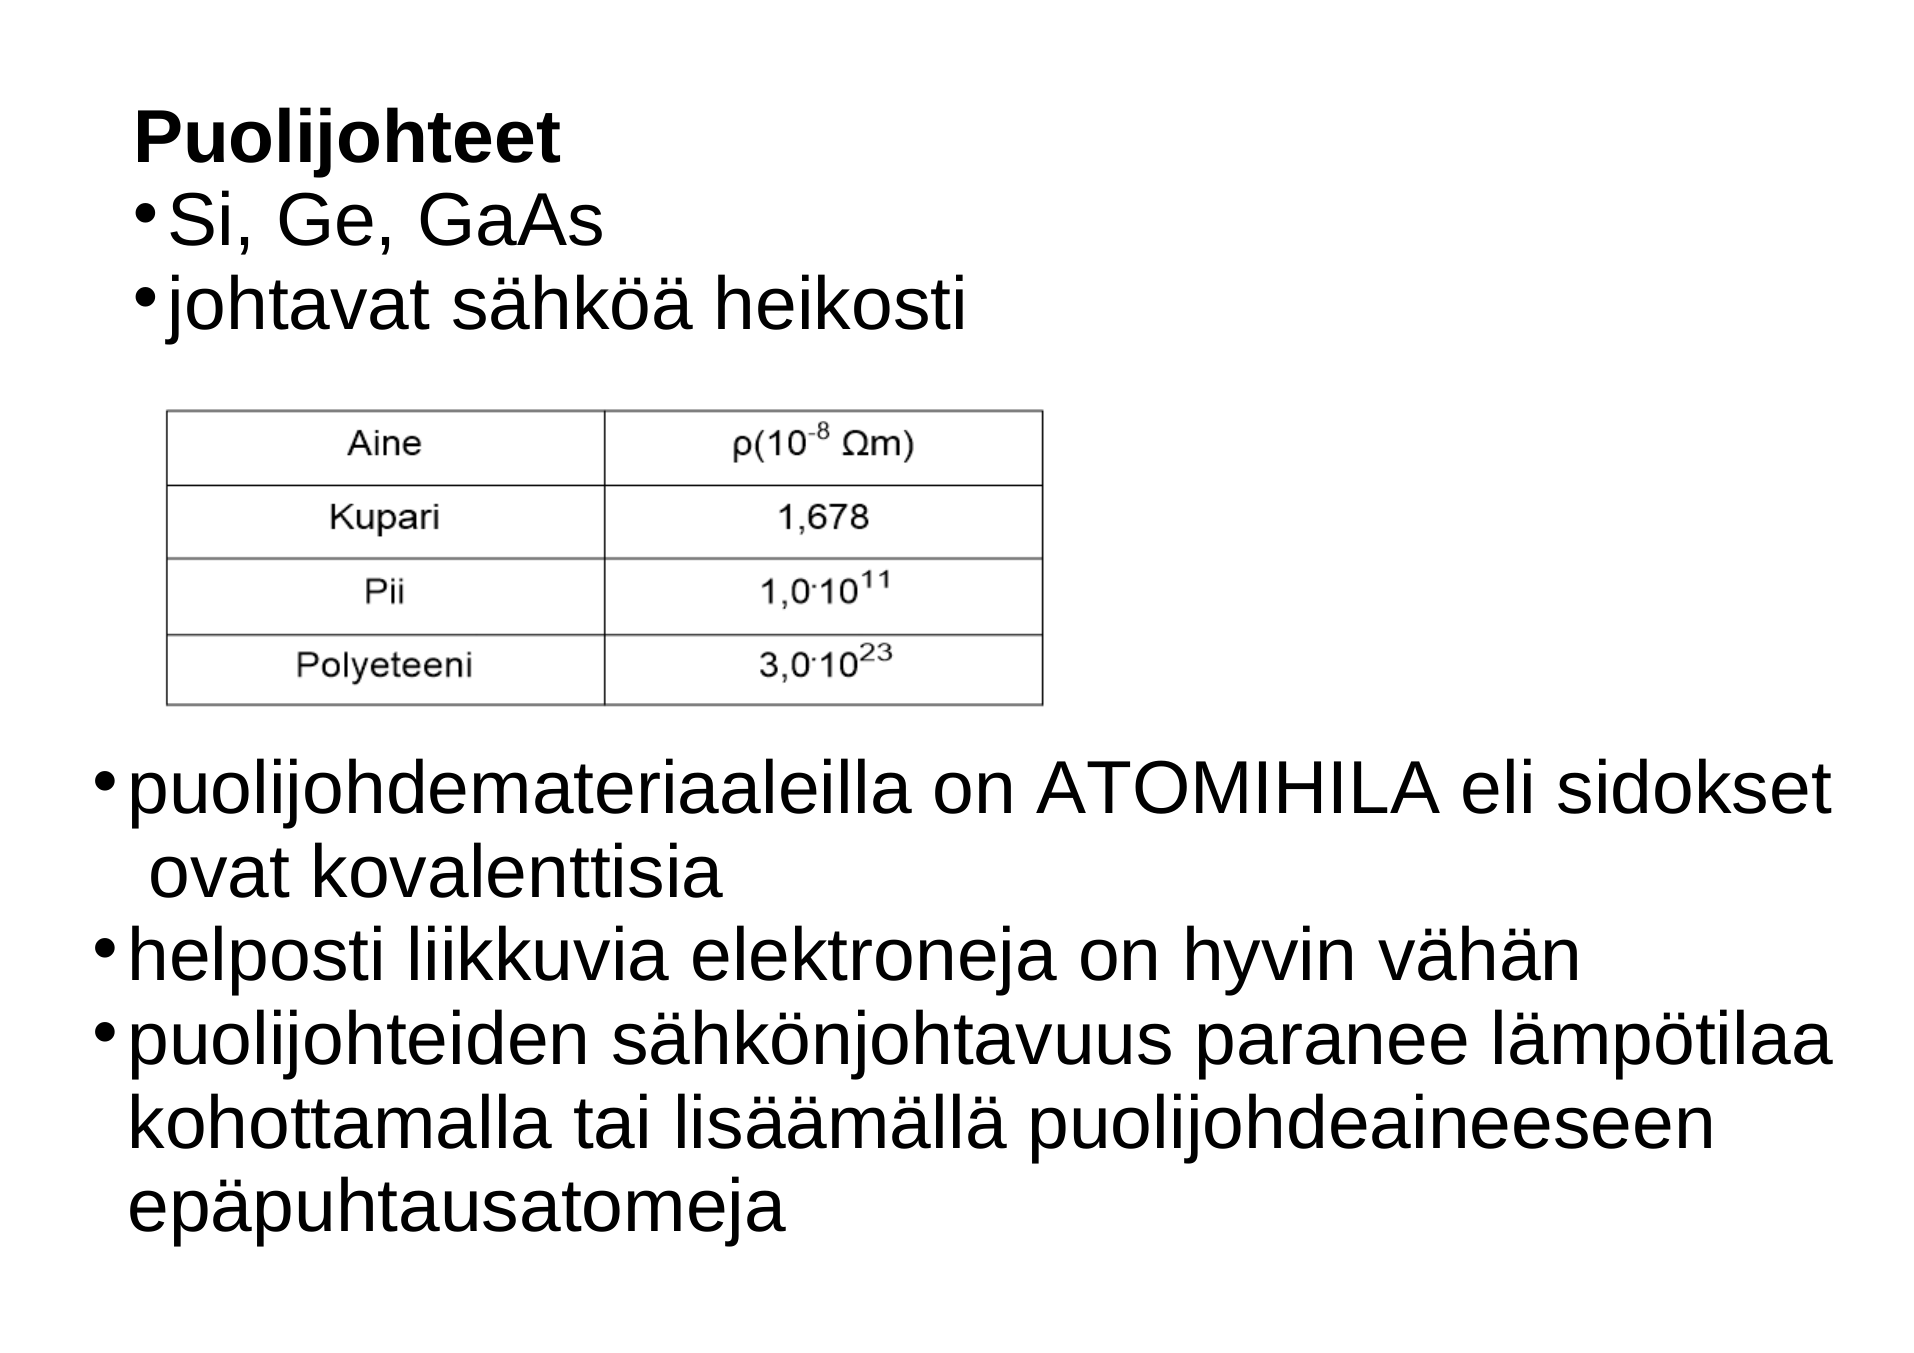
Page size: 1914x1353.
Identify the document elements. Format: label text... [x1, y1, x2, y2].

text_box puolijohdemateriaaleilla on ATOMIHILA eli sidokset ovat kovalenttisia helposti liikkuvia elektroneja on hyvin vähän puolijohteiden sähkönjohtavuus paranee lämpötilaa kohottamalla tai lisäämällä puolijohdeaineeseen epäpuhtausatomeja [77, 733, 1914, 1300]
text_box Puolijohteet Si, Ge, GaAs johtavat sähköä heikosti [118, 82, 1674, 466]
picture [132, 377, 1075, 723]
